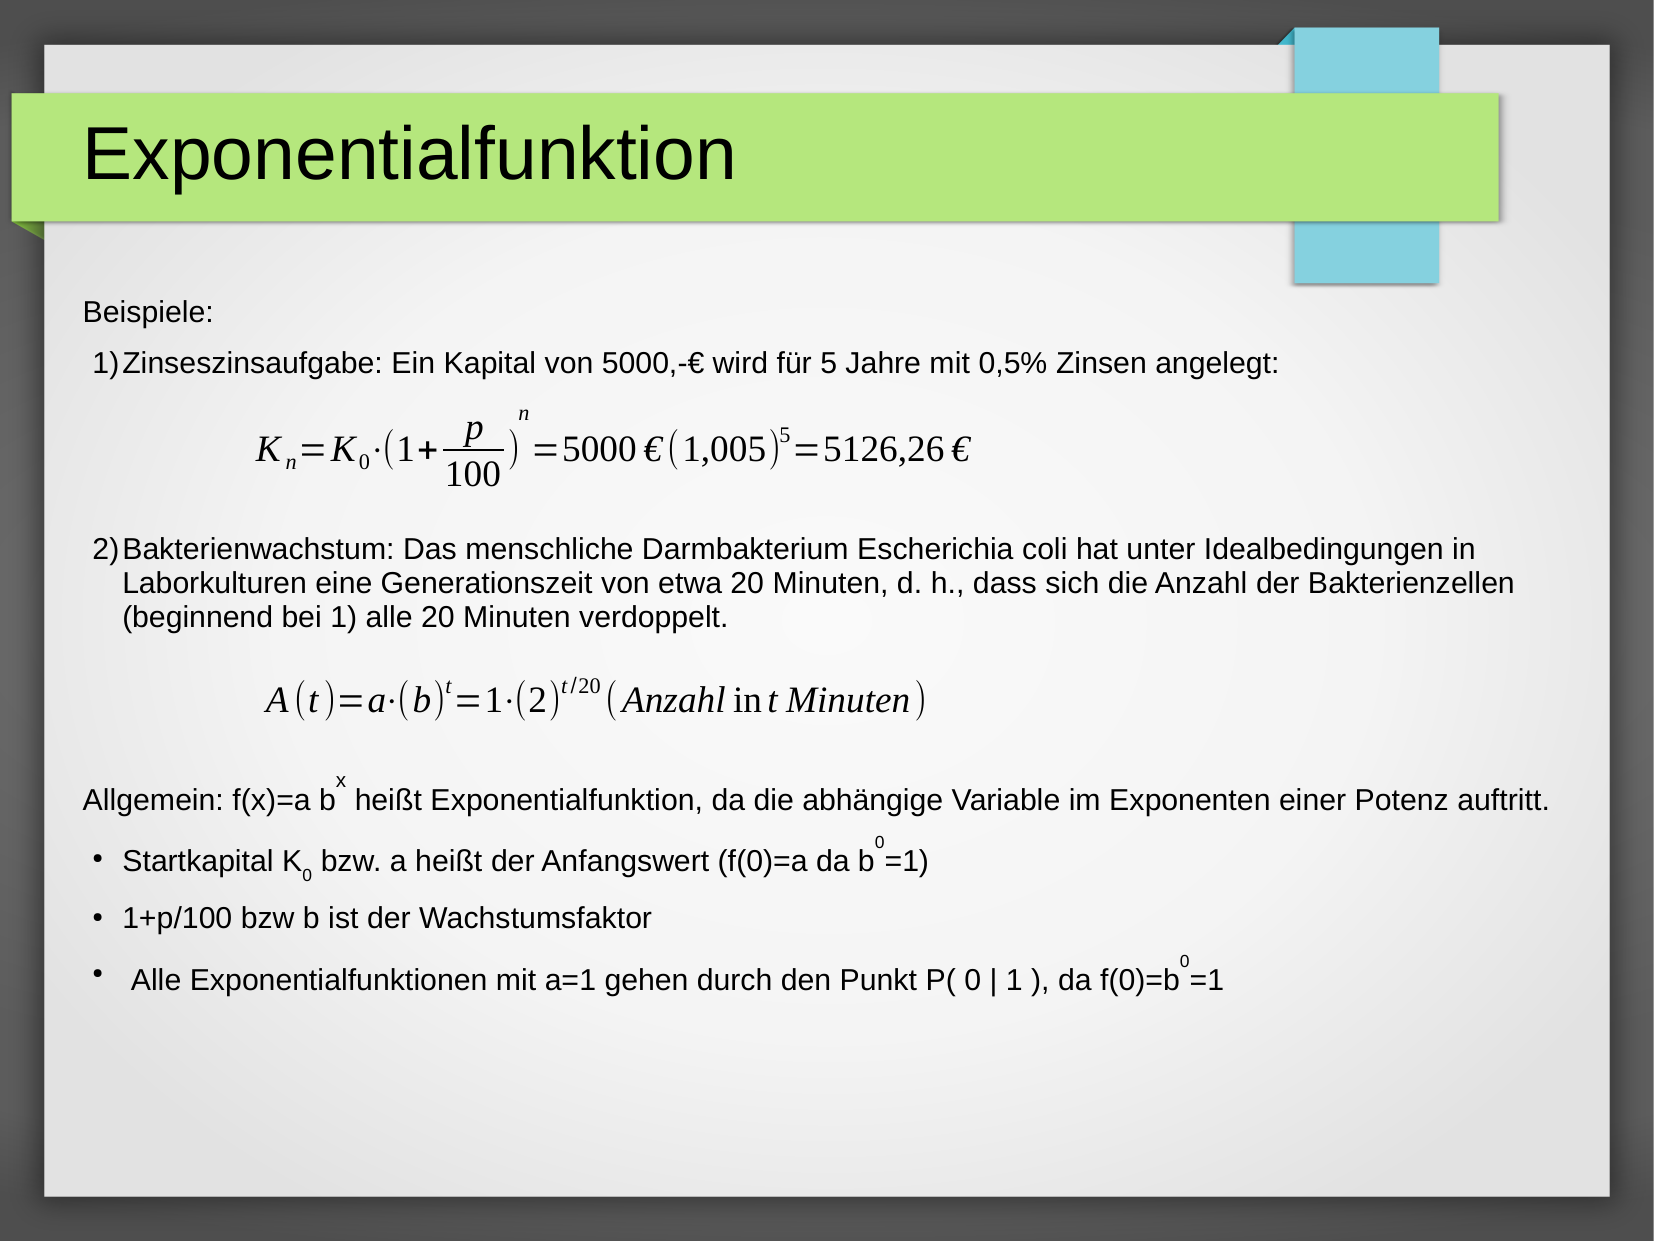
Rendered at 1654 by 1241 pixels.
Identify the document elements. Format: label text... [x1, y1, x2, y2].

list Beispiele: Zinseszinsaufgabe: Ein Kapital von 5000,-€ wird für 5 Jahre mit 0,5% Zinsen angelegt: Bakterienwachstum: Das menschliche Darmbakterium Escherichia coli hat unter Idealbedingungen in Laborkulturen eine Generationszeit von etwa 20 Minuten, d. h., dass sich die Anzahl der Bakterienzellen (beginnend bei 1) alle 20 Minuten verdoppelt. Allgemein: f(x)=a bx heißt Exponentialfunktion, da die abhängige Variable im Exponenten einer Potenz auftritt. Startkapital K0 bzw. a heißt der Anfangswert (f(0)=a da b0=1) 1+p/100 bzw b ist der Wachstumsfaktor Alle Exponentialfunktionen mit a=1 gehen durch den Punkt P( 0 | 1 ), da f(0)=b0=1 [82, 295, 1571, 1015]
picture [0, 0, 1654, 1241]
chart [256, 673, 933, 723]
title Exponentialfunktion [82, 94, 1264, 213]
chart [248, 400, 980, 495]
